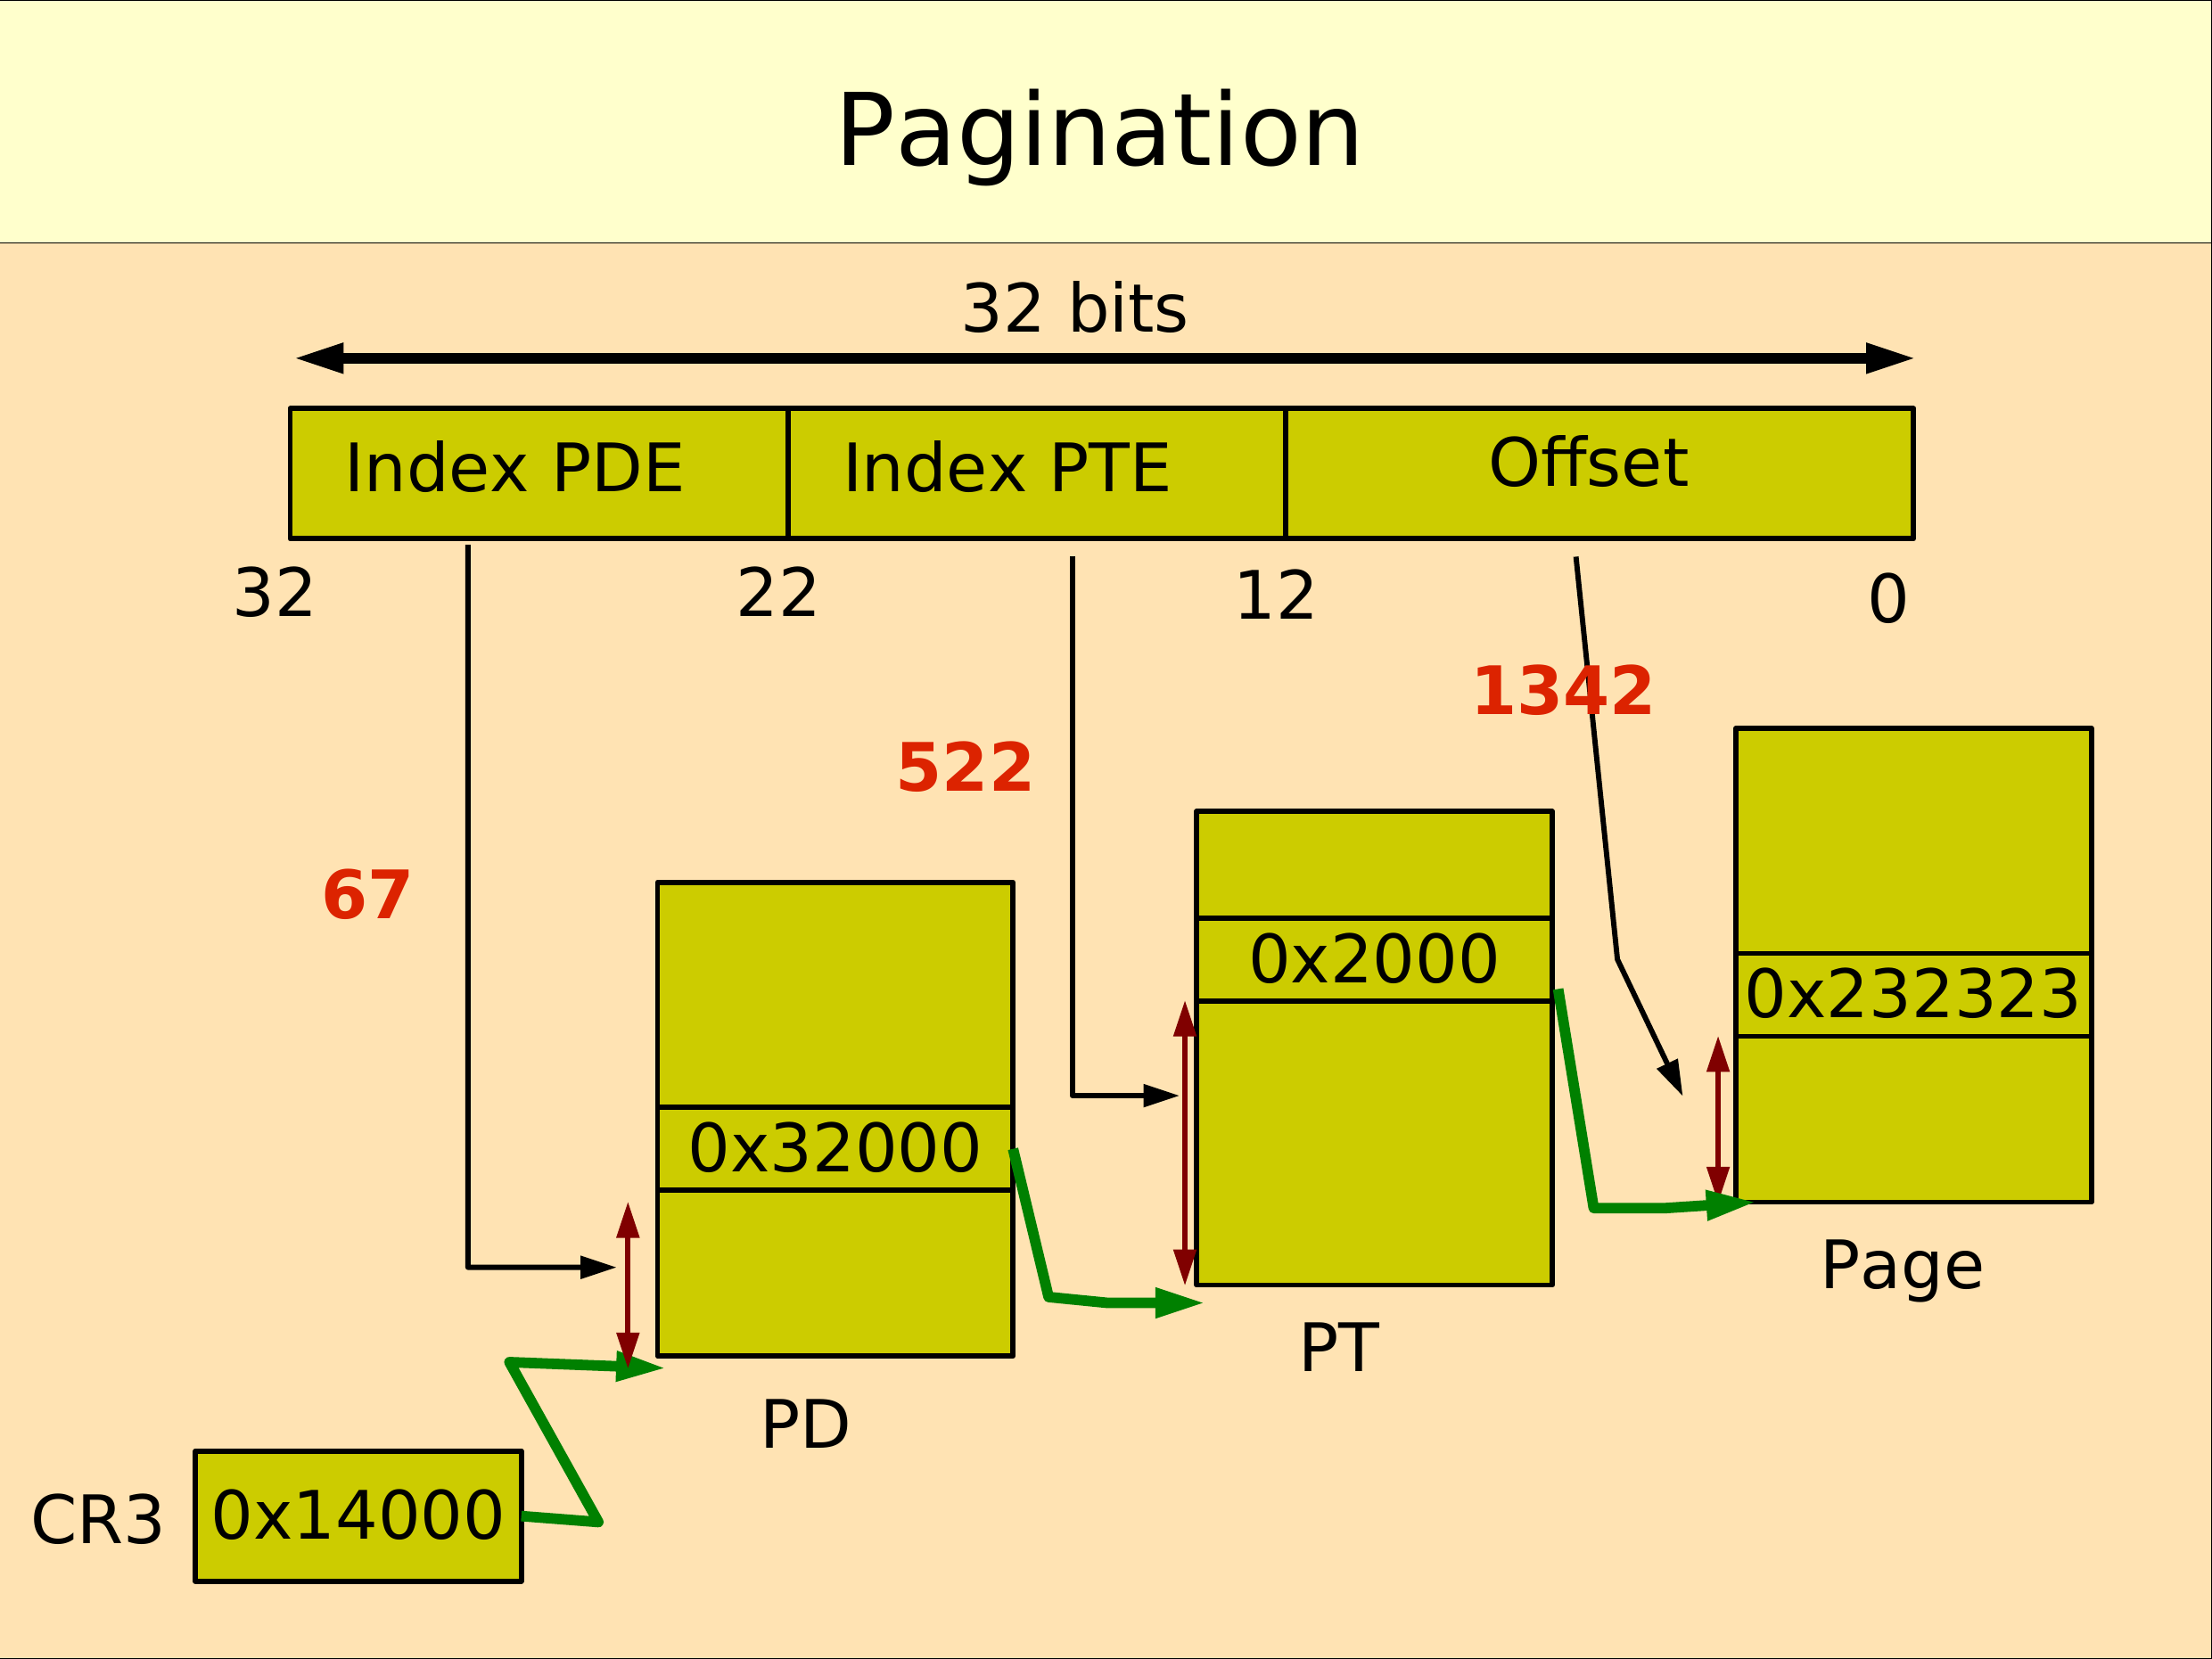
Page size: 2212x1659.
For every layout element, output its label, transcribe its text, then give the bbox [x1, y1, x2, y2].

text_box 0x2000 [1196, 917, 1552, 1001]
text_box 0 [1854, 554, 1961, 652]
text_box PD [746, 1379, 972, 1478]
text_box 0x32000 [657, 1107, 1014, 1191]
text_box [657, 1191, 1014, 1357]
text_box [1735, 1037, 2092, 1203]
text_box 1342 [1457, 645, 1724, 743]
text_box [657, 882, 1014, 1107]
text_box 522 [883, 722, 1085, 821]
text_box 67 [308, 850, 445, 948]
text_box 151 ? S 0:00 [kswapd0] 152 ? S< 0:00 [aio/0] 5603 ? - 15:07 soffice.bin -impress - - Sl 15:07 - - - Sl 0:00 - - - Sl 0:00 - - - Sl 0:00 - [1194, 991, 1555, 1286]
text_box 32 bits [948, 263, 1440, 362]
text_box CR3 [17, 1474, 201, 1573]
text_box Offset [1475, 417, 1748, 515]
text_box Page [1806, 1220, 2033, 1318]
text_box Index PDE [332, 423, 735, 522]
text_box 0x232323 [1735, 953, 2092, 1037]
title Pagination [153, 51, 2048, 211]
text_box Index PTE [829, 423, 1233, 522]
text_box 22 [722, 547, 895, 646]
text_box 12 [1220, 550, 1357, 649]
text_box [290, 408, 1914, 539]
text_box [1196, 1001, 1552, 1285]
text_box 32 [218, 547, 356, 646]
text_box 0x14000 [195, 1450, 522, 1581]
text_box [1196, 811, 1552, 917]
text_box [1735, 728, 2092, 953]
text_box PT [1285, 1302, 1511, 1401]
